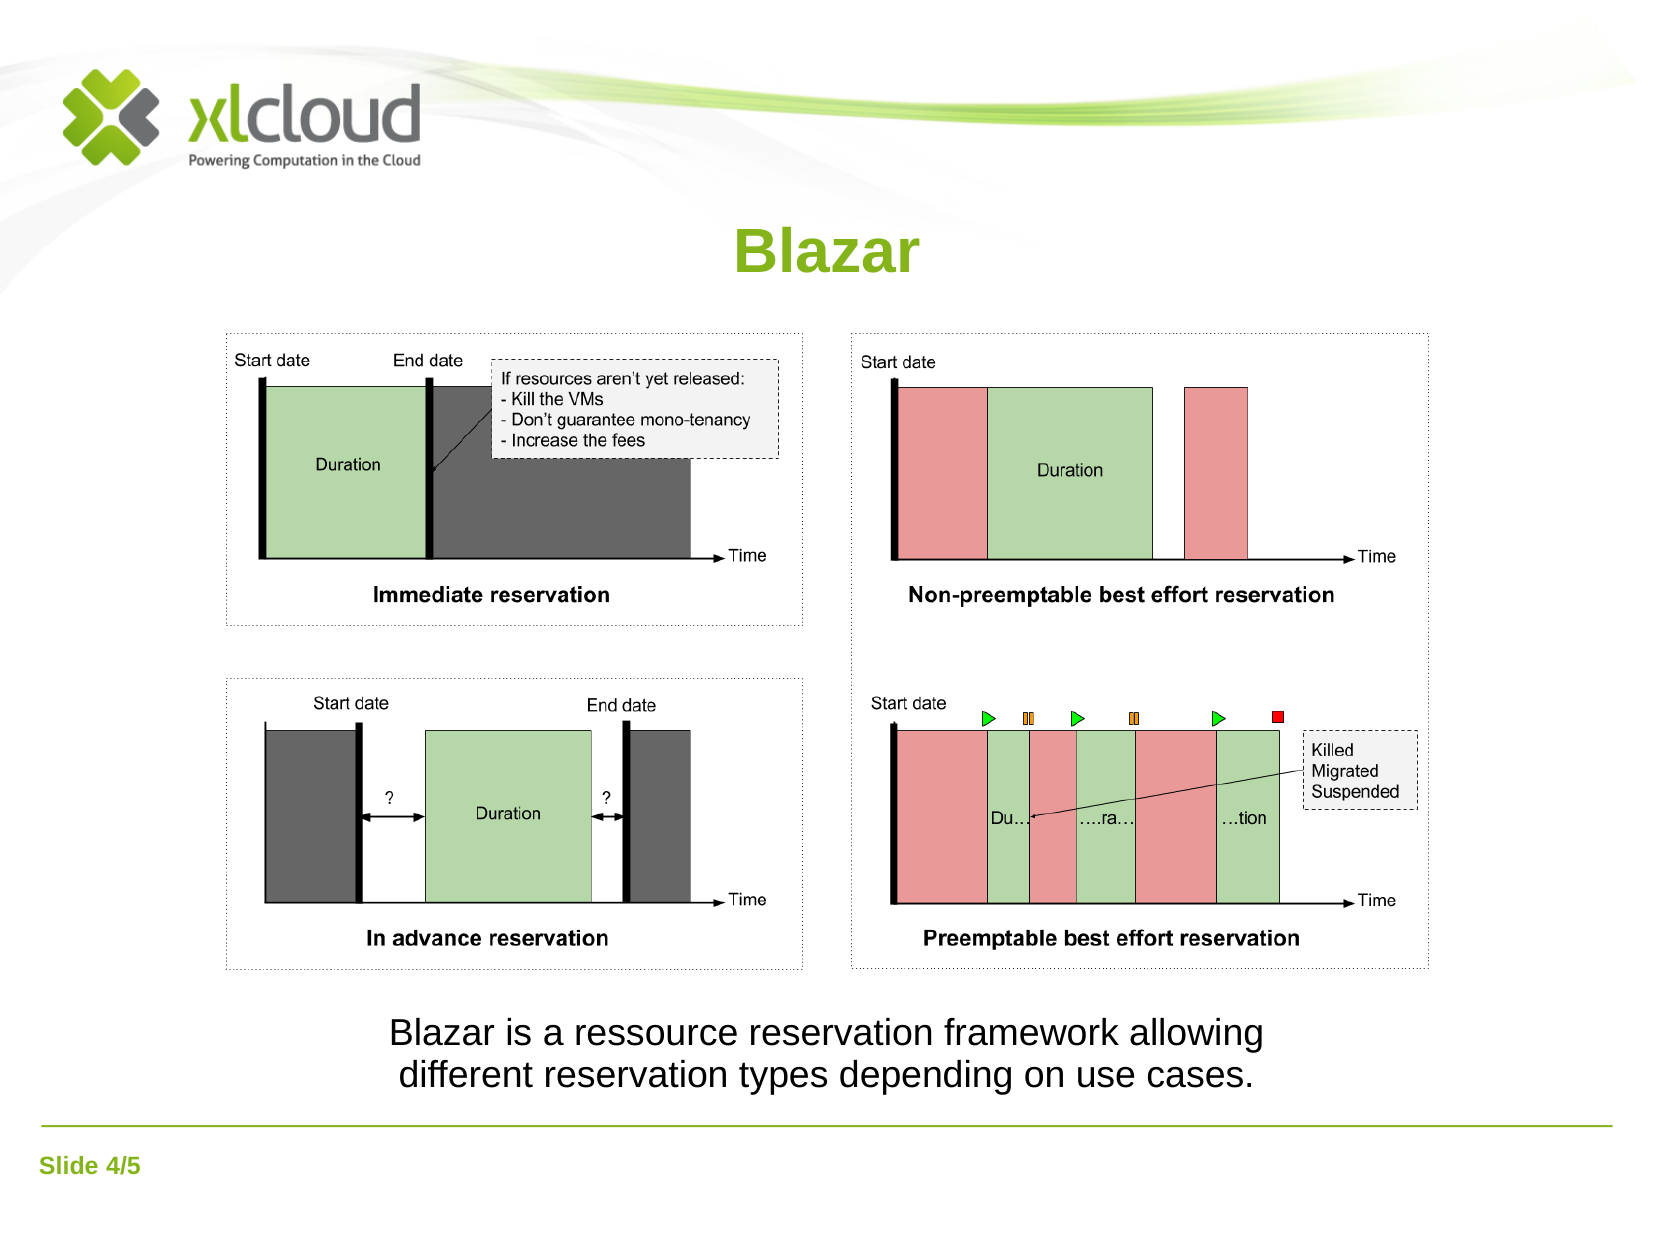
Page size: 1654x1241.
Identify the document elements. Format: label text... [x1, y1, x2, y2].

text_box Blazar is a ressource reservation framework allowing different reservation types depending on use cases. [100, 1003, 1554, 1103]
title Blazar [59, 206, 1595, 296]
picture [0, 0, 1654, 1241]
